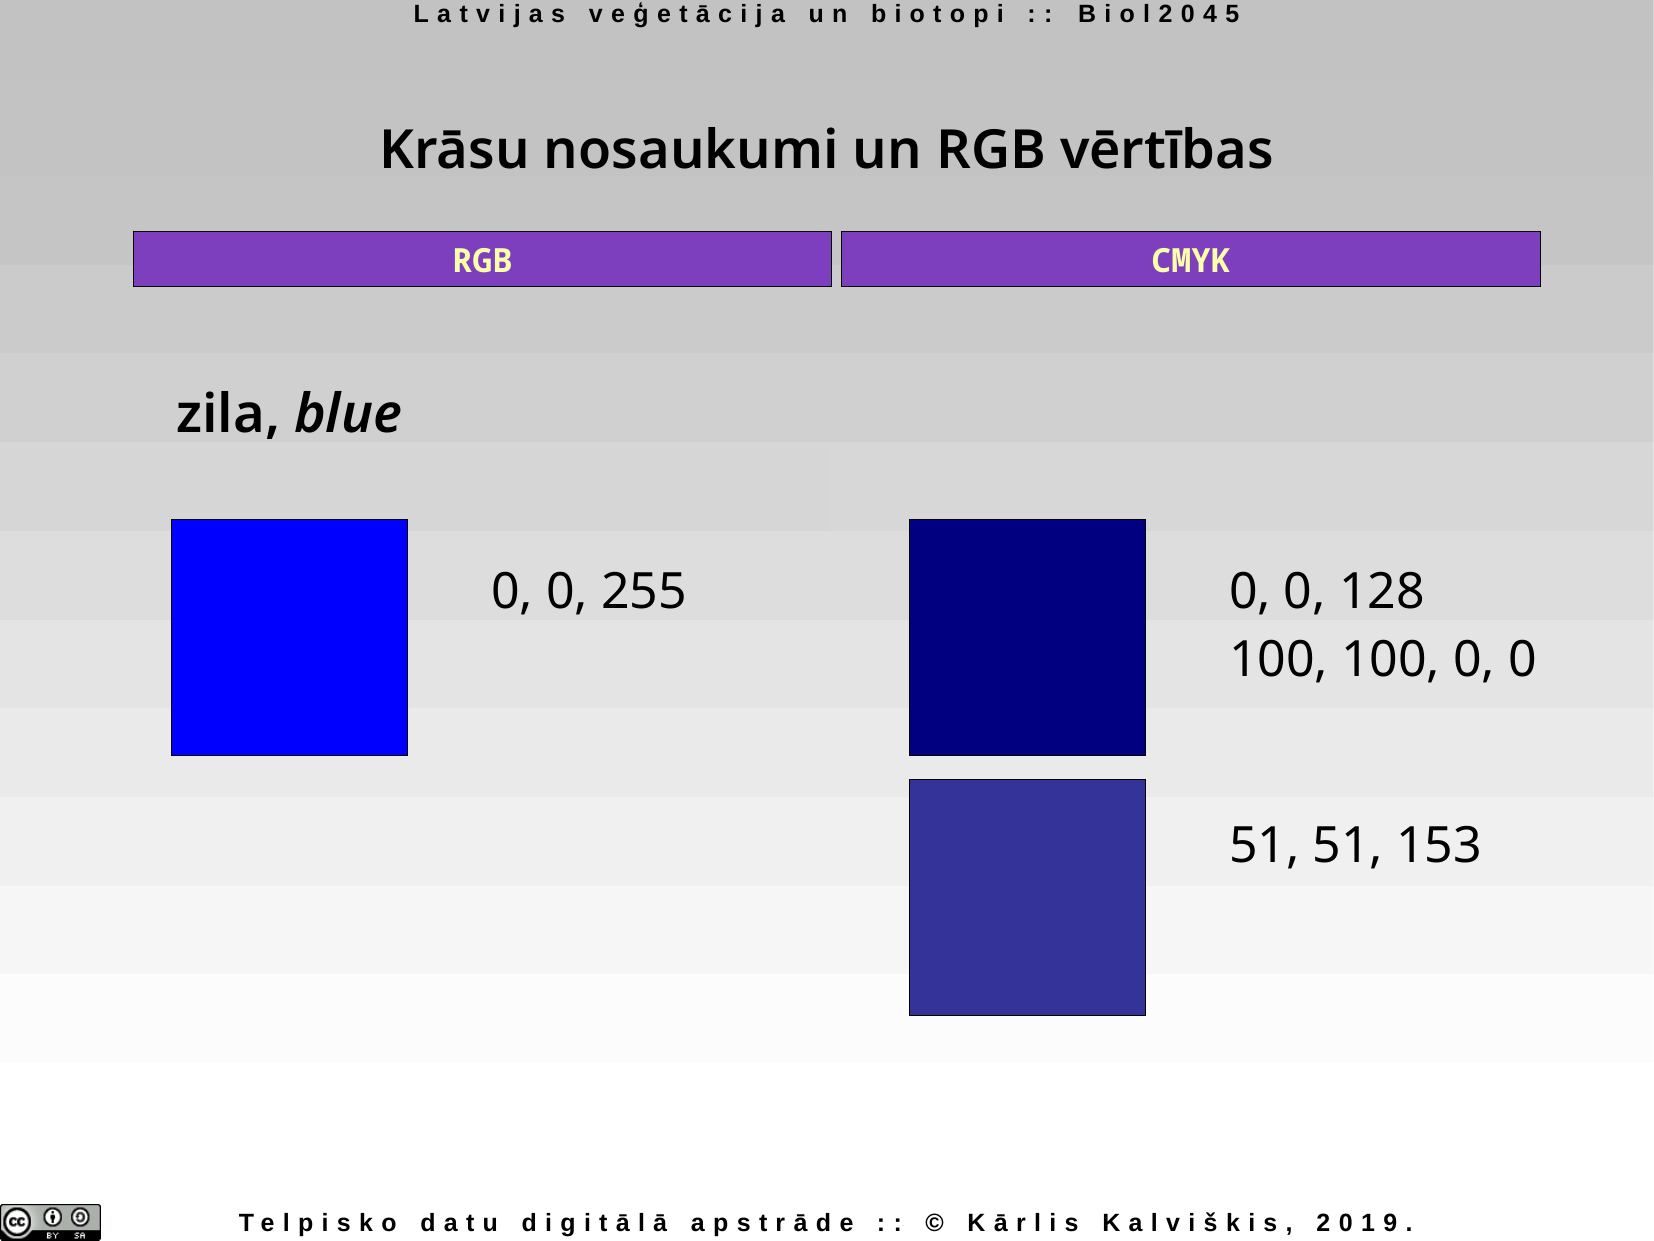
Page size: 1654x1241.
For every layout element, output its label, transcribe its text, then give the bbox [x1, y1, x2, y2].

text_box [909, 519, 1146, 756]
text_box RGB [133, 231, 832, 287]
text_box CMYK [841, 231, 1541, 287]
text_box zila, blue [176, 360, 557, 462]
title Krāsu nosaukumi un RGB vērtības [29, 49, 1625, 245]
text_box [909, 779, 1146, 1016]
text_box 0, 0, 128 100, 100, 0, 0 [1229, 554, 1521, 611]
text_box 0, 0, 255 [491, 554, 672, 611]
picture [0, 0, 1654, 1241]
text_box [171, 519, 408, 756]
text_box 51, 51, 153 [1229, 808, 1455, 865]
